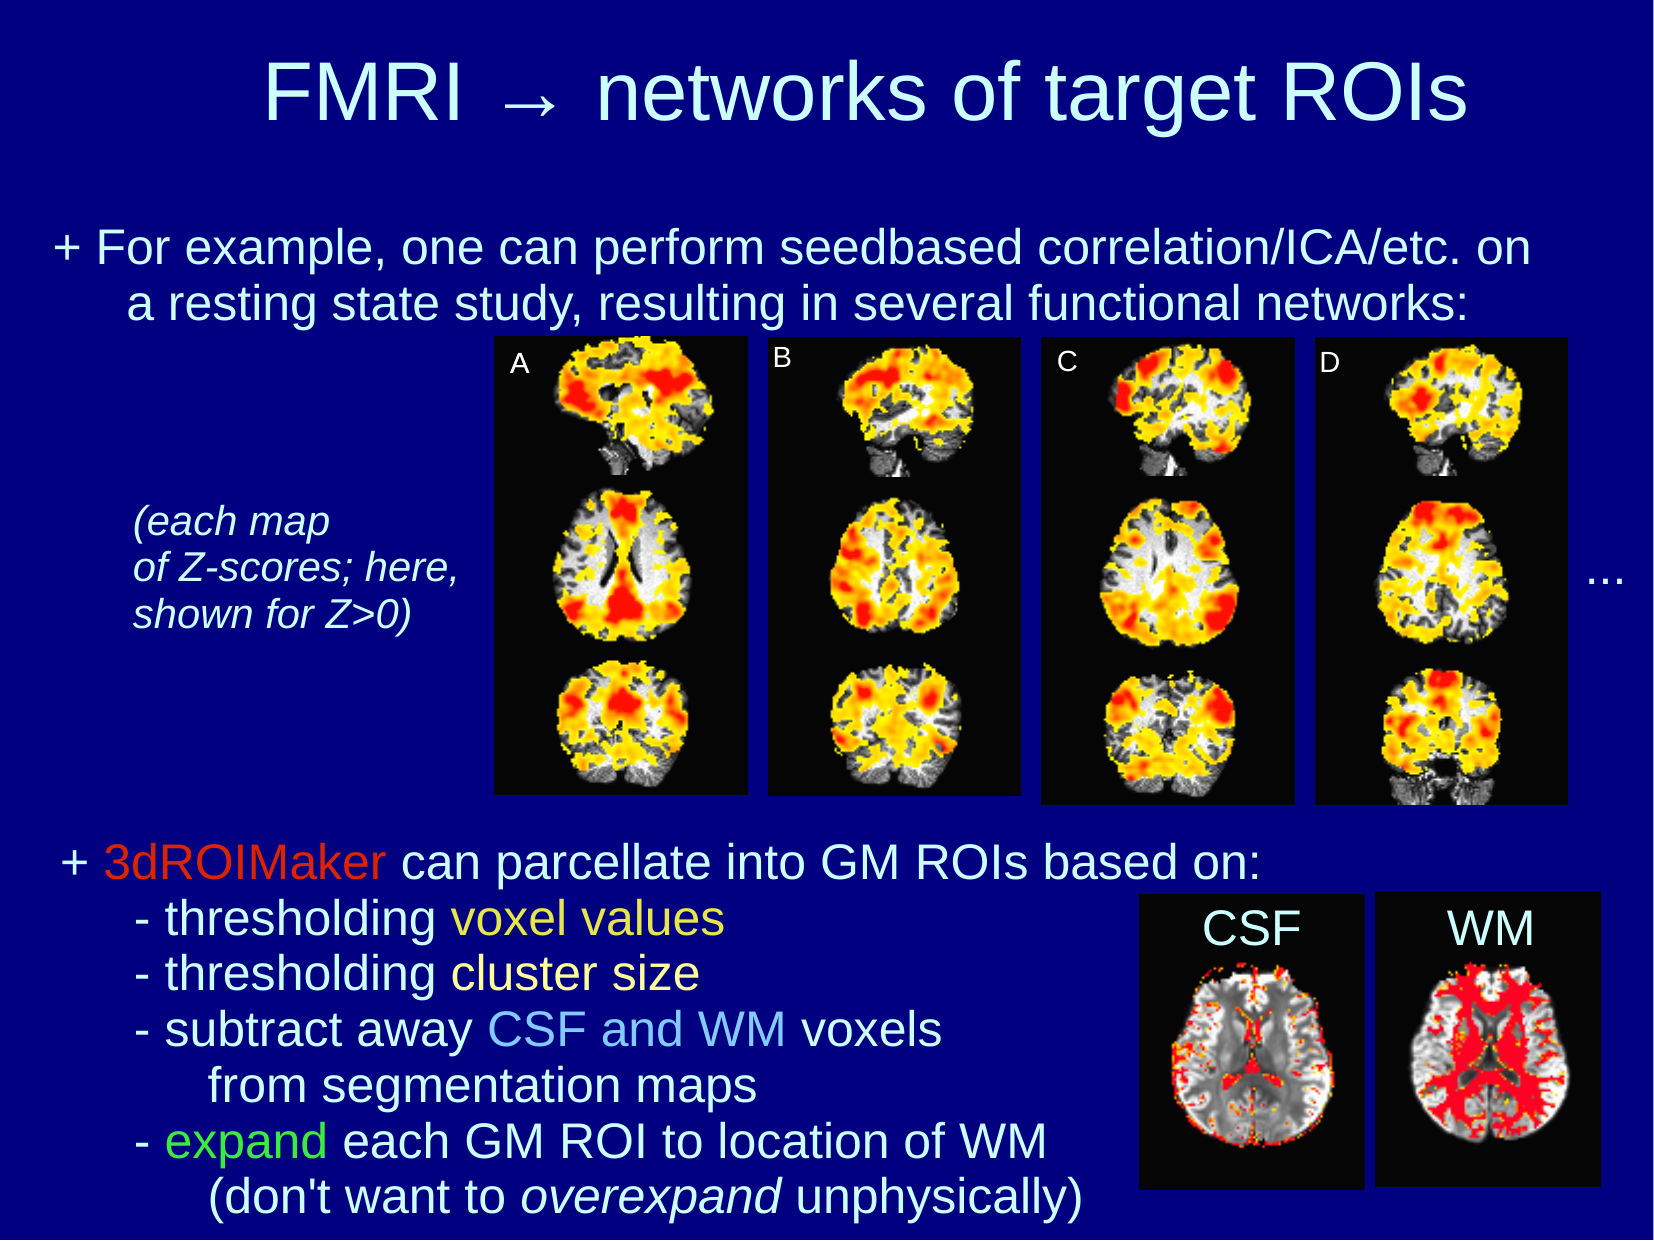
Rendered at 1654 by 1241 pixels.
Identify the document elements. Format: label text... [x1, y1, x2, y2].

text_box (each map of Z-scores; here, shown for Z>0) [118, 490, 487, 645]
text_box + For example, one can perform seedbased correlation/ICA/etc. on a resting state study, resulting in several functional networks: [37, 211, 1607, 339]
picture [494, 339, 748, 795]
text_box D [1304, 339, 1367, 399]
picture [1138, 894, 1366, 1190]
text_box WM [1432, 892, 1551, 966]
picture [1041, 339, 1295, 805]
text_box CSF [1187, 892, 1317, 966]
text_box + 3dROIMaker can parcellate into GM ROIs based on: - thresholding voxel values - thresholding cluster size - subtract away CSF and WM voxels from segmentation maps - expand each GM ROI to location of WM (don't want to overexpand unphysically) [45, 826, 1292, 1232]
title FMRI → networks of target ROIs [106, 23, 1627, 160]
text_box B [757, 339, 820, 394]
picture [1375, 891, 1602, 1188]
picture [1315, 339, 1568, 805]
text_box A [495, 339, 558, 400]
text_box ... [1570, 532, 1642, 606]
picture [768, 339, 1021, 796]
text_box C [1042, 339, 1105, 399]
